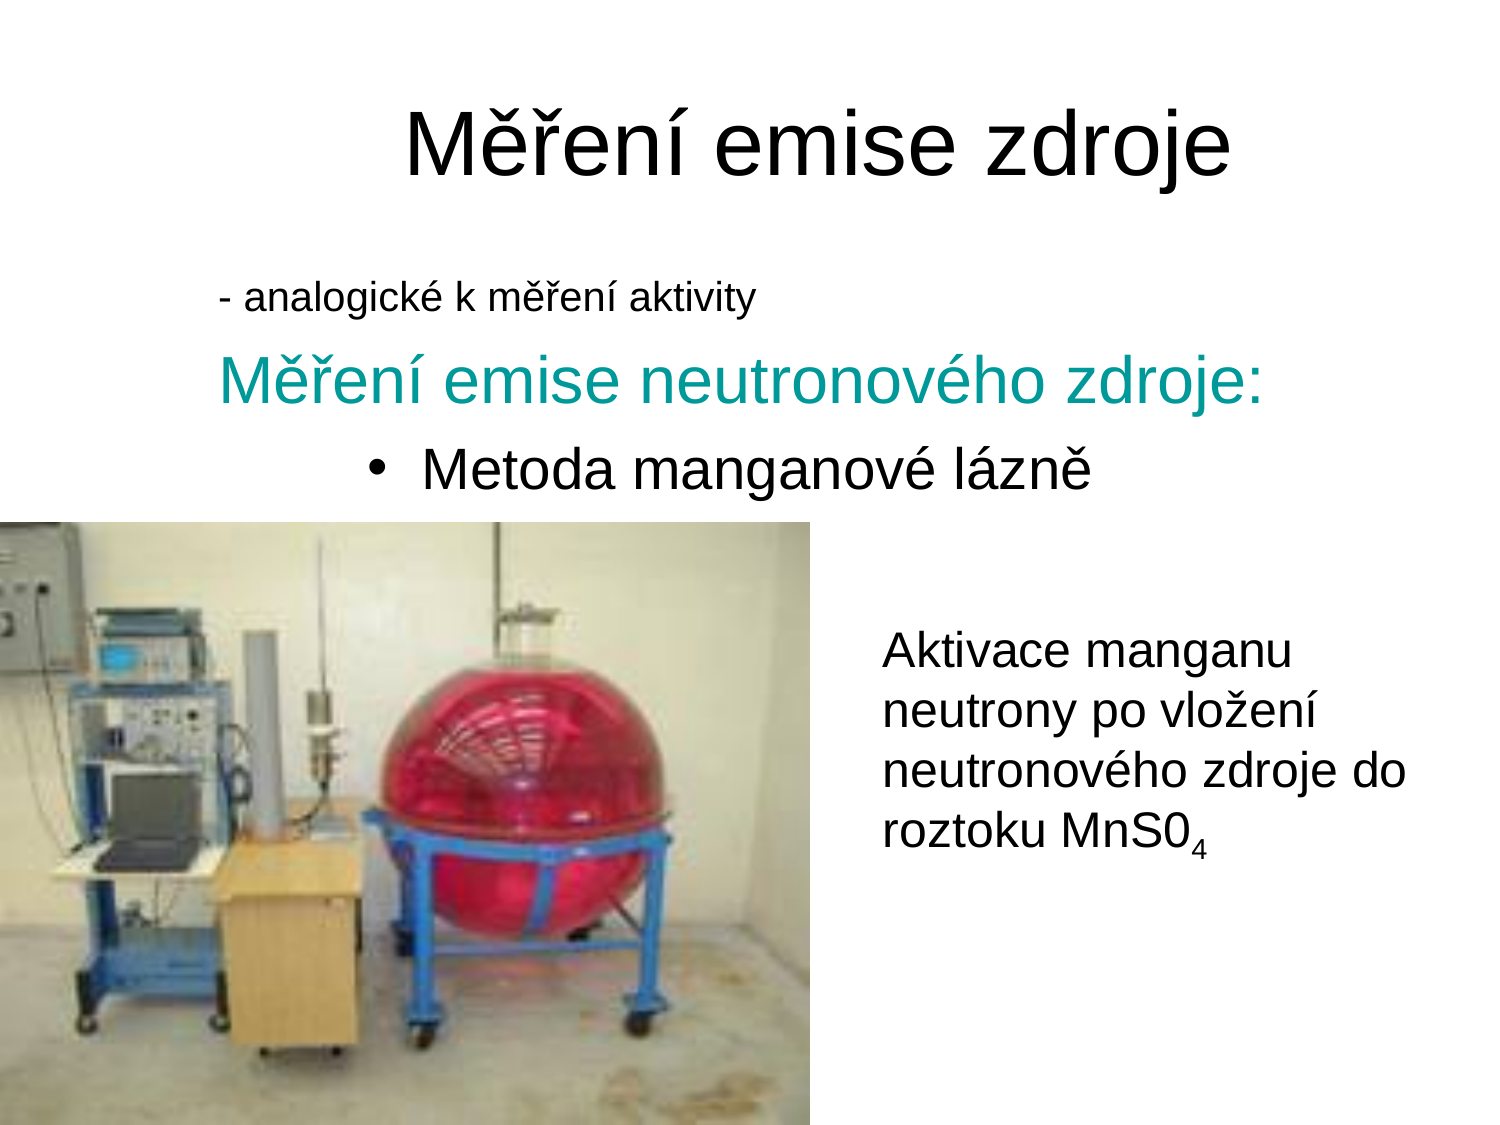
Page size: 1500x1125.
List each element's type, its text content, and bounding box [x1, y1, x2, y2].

text_box Aktivace manganu neutrony po vložení neutronového zdroje do roztoku MnS04 [868, 609, 1436, 874]
title Měření emise zdroje [144, 45, 1495, 233]
picture [0, 522, 810, 1125]
list - analogické k měření aktivity Měření emise neutronového zdroje: Metoda manganové lázně [203, 262, 1388, 1006]
